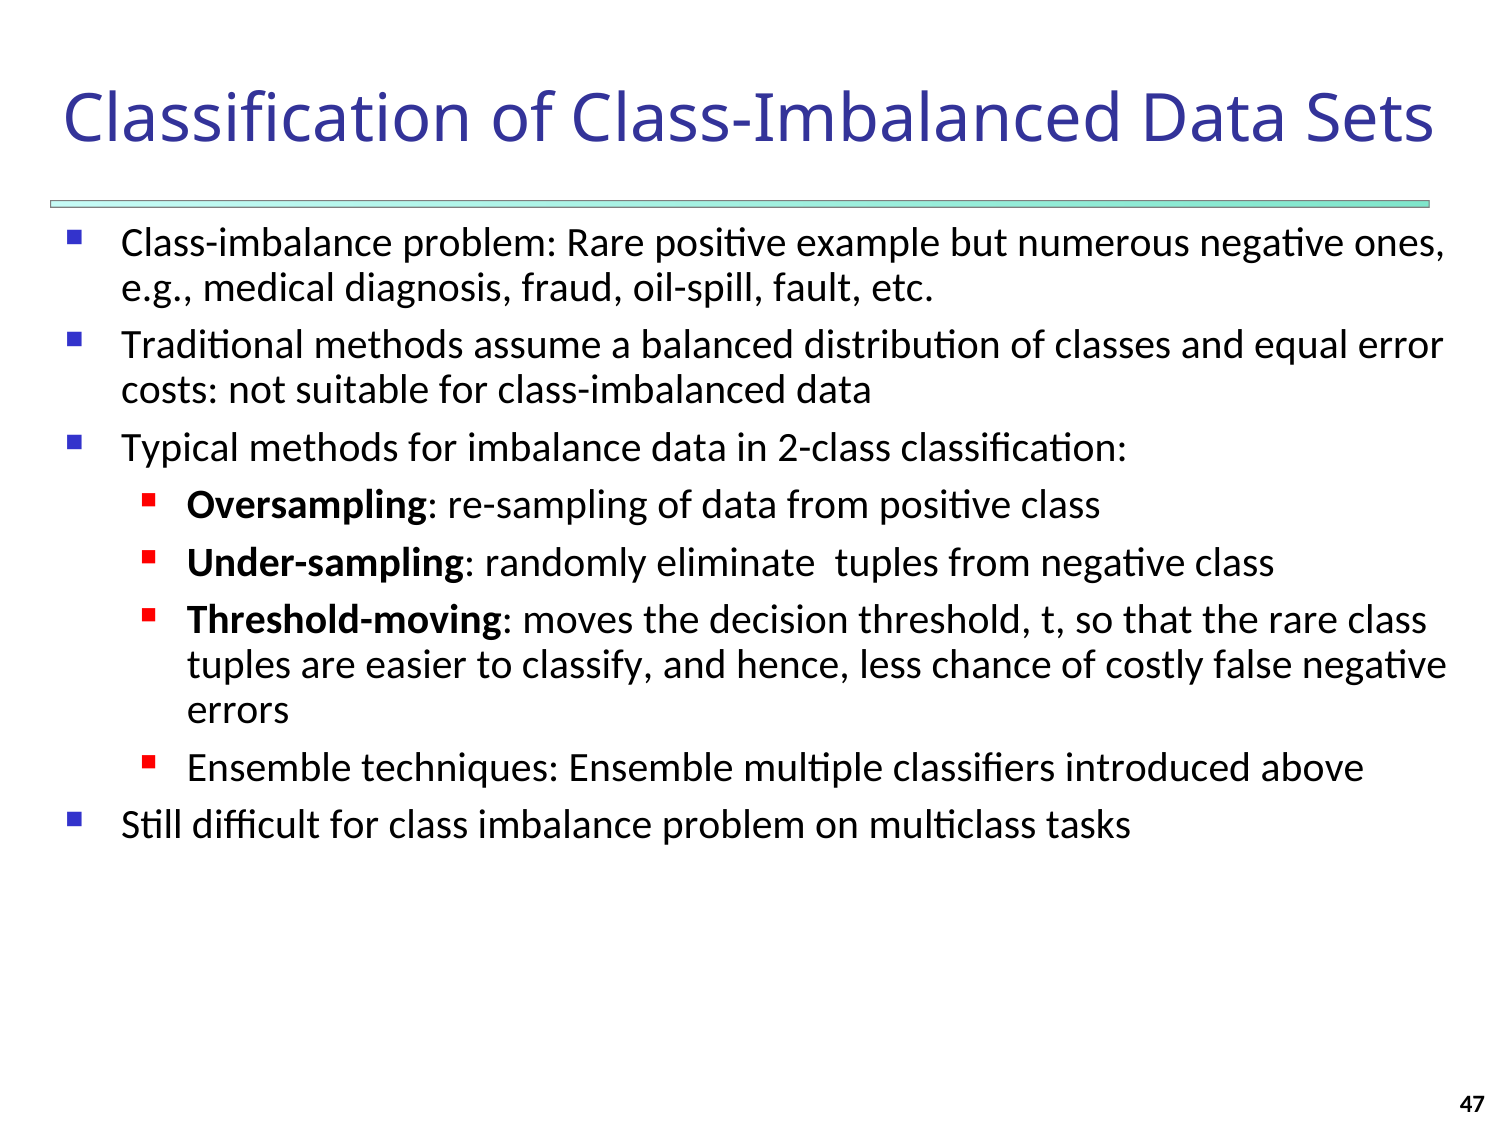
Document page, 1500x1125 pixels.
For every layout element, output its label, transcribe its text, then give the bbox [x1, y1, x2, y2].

title Classification of Class-Imbalanced Data Sets [0, 0, 1500, 163]
list Class-imbalance problem: Rare positive example but numerous negative ones, e.g., medical diagnosis, fraud, oil-spill, fault, etc. Traditional methods assume a balanced distribution of classes and equal error costs: not suitable for class-imbalanced data Typical methods for imbalance data in 2-class classification: Oversampling: re-sampling of data from positive class Under-sampling: randomly eliminate tuples from negative class Threshold-moving: moves the decision threshold, t, so that the rare class tuples are easier to classify, and hence, less chance of costly false negative errors Ensemble techniques: Ensemble multiple classifiers introduced above Still difficult for class imbalance problem on multiclass tasks [50, 212, 1476, 1051]
text_box <number> [1187, 1062, 1500, 1125]
